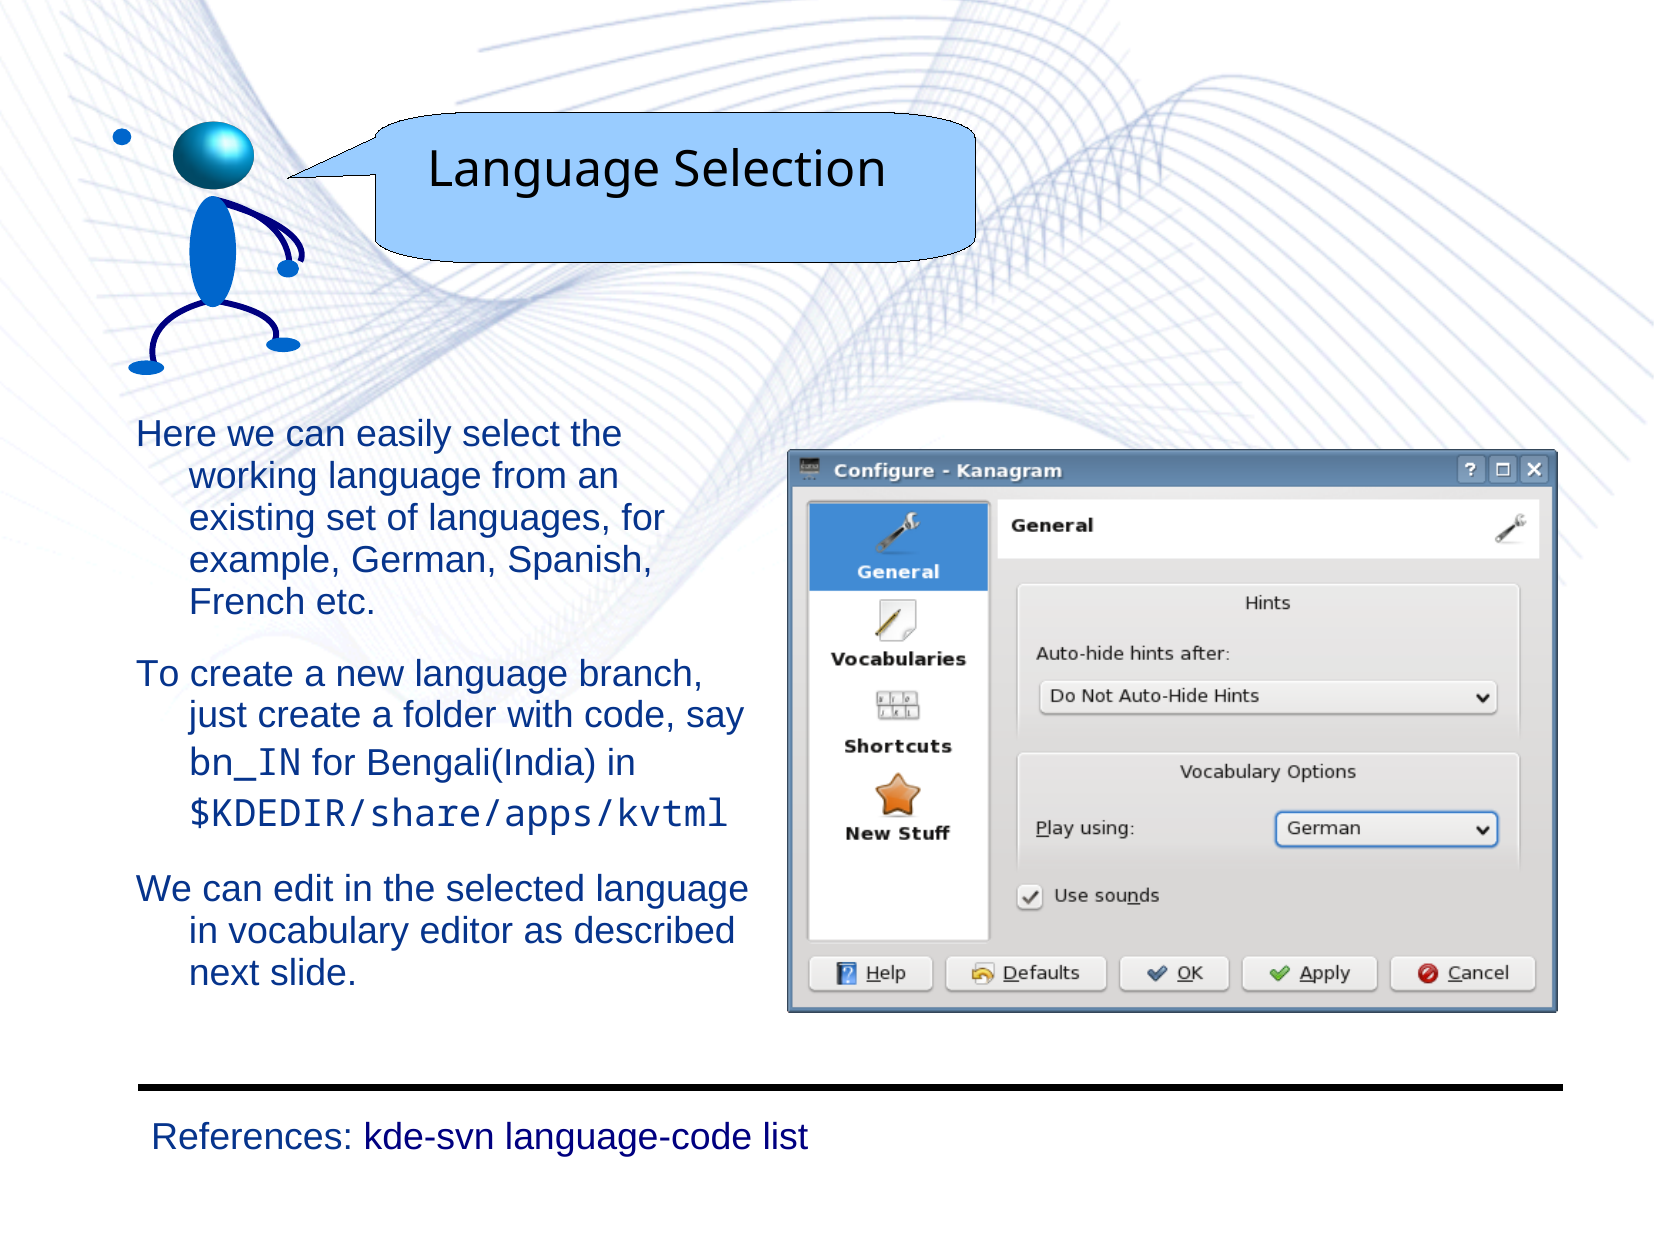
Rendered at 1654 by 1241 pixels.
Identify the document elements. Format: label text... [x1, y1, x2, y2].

text_box [287, 112, 962, 257]
text_box [128, 360, 165, 376]
text_box [266, 337, 301, 353]
text_box Language Selection [412, 125, 976, 263]
list Here we can easily select the working language from an existing set of languages, for example, German, Spanish, French etc. To create a new language branch, just create a folder with code, say bn_IN for Bengali(India) in $KDEDIR/share/apps/kvtml We can edit in the selected language in vocabulary editor as described next slide. [118, 412, 751, 1048]
text_box [189, 196, 237, 308]
list References: kde-svn language-code list [112, 1115, 1313, 1201]
text_box [112, 128, 132, 146]
text_box [276, 259, 299, 278]
picture [0, 0, 1654, 1241]
